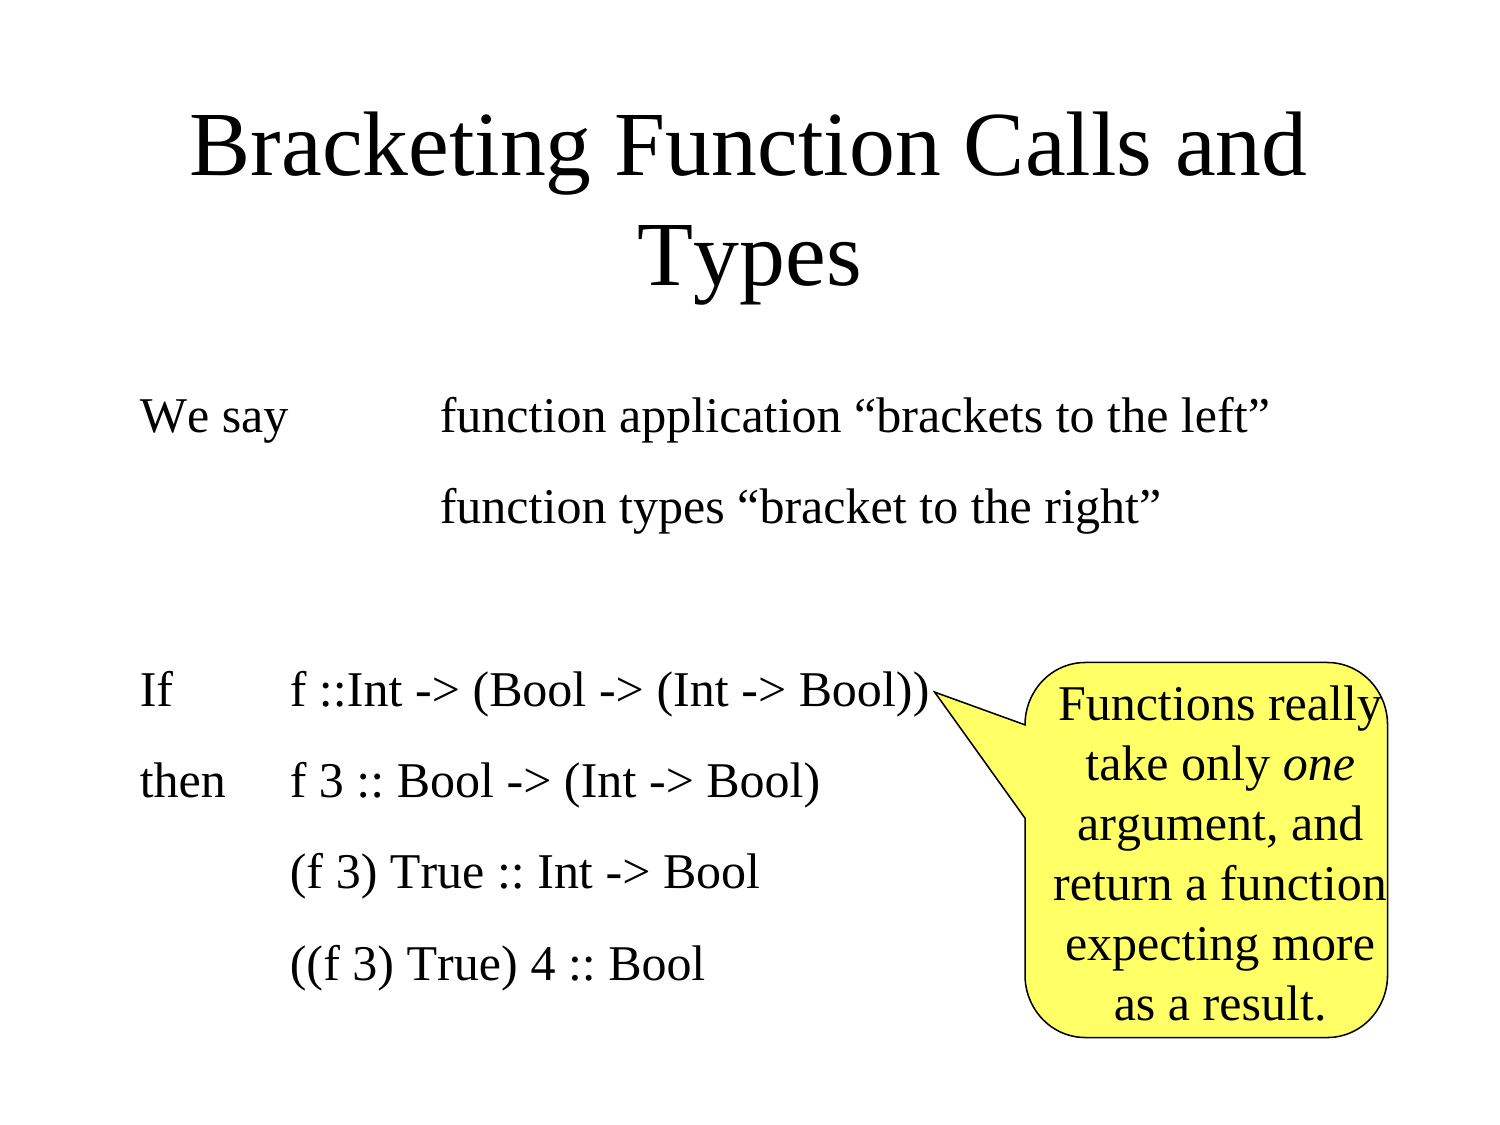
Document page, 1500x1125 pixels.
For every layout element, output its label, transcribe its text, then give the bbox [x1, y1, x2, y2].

text_box We say function application “brackets to the left” function types “bracket to the right” If f ::Int -> (Bool -> (Int -> Bool)) then f 3 :: Bool -> (Int -> Bool) (f 3) True :: Int -> Bool ((f 3) True) 4 :: Bool [124, 374, 1351, 998]
text_box Functions really take only one argument, and return a function expecting more as a result. [934, 662, 1388, 1038]
title Bracketing Function Calls and Types [112, 76, 1388, 312]
